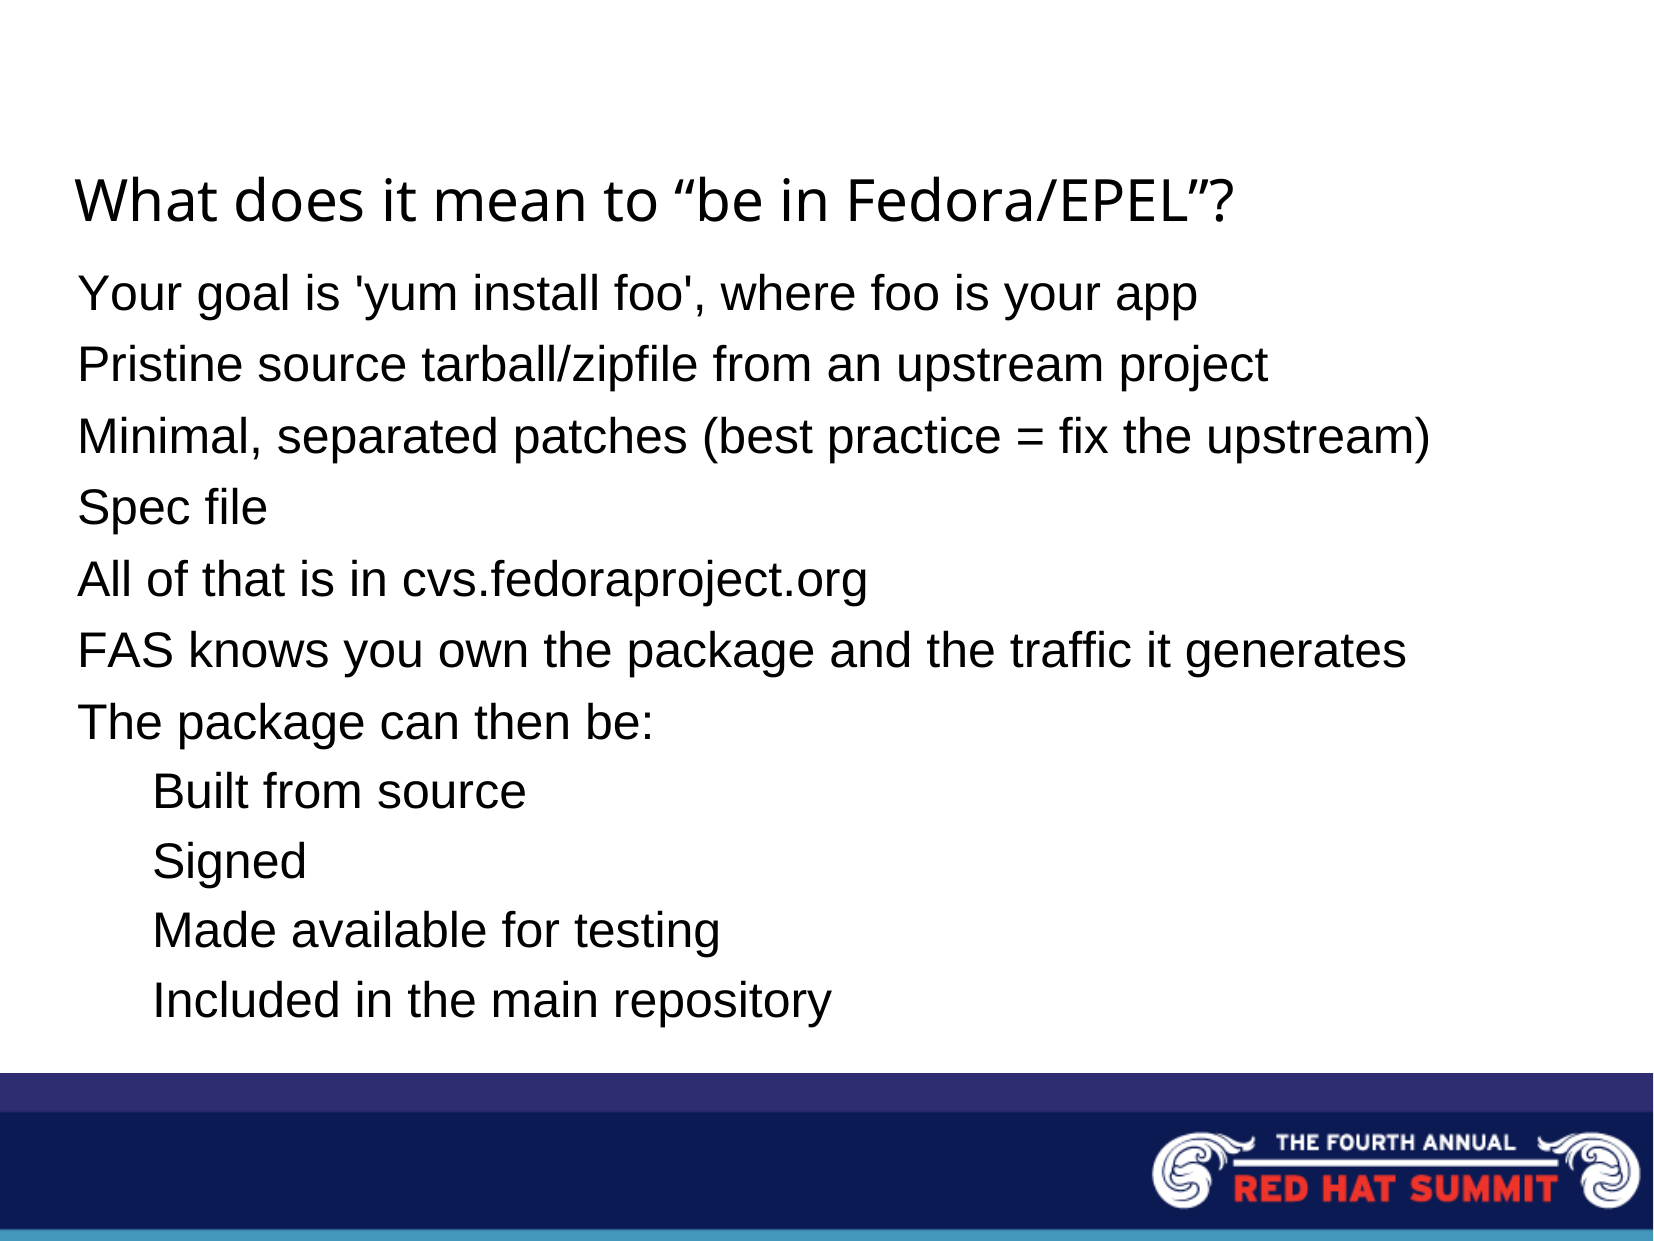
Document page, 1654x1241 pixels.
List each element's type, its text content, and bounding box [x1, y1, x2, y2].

list Your goal is 'yum install foo', where foo is your app Pristine source tarball/zipfile from an upstream project Minimal, separated patches (best practice = fix the upstream) Spec file All of that is in cvs.fedoraproject.org FAS knows you own the package and the traffic it generates The package can then be: Built from source Signed Made available for testing Included in the main repository [77, 264, 1500, 1174]
title What does it mean to “be in Fedora/EPEL”? [74, 140, 1506, 259]
picture [0, 1073, 1654, 1241]
